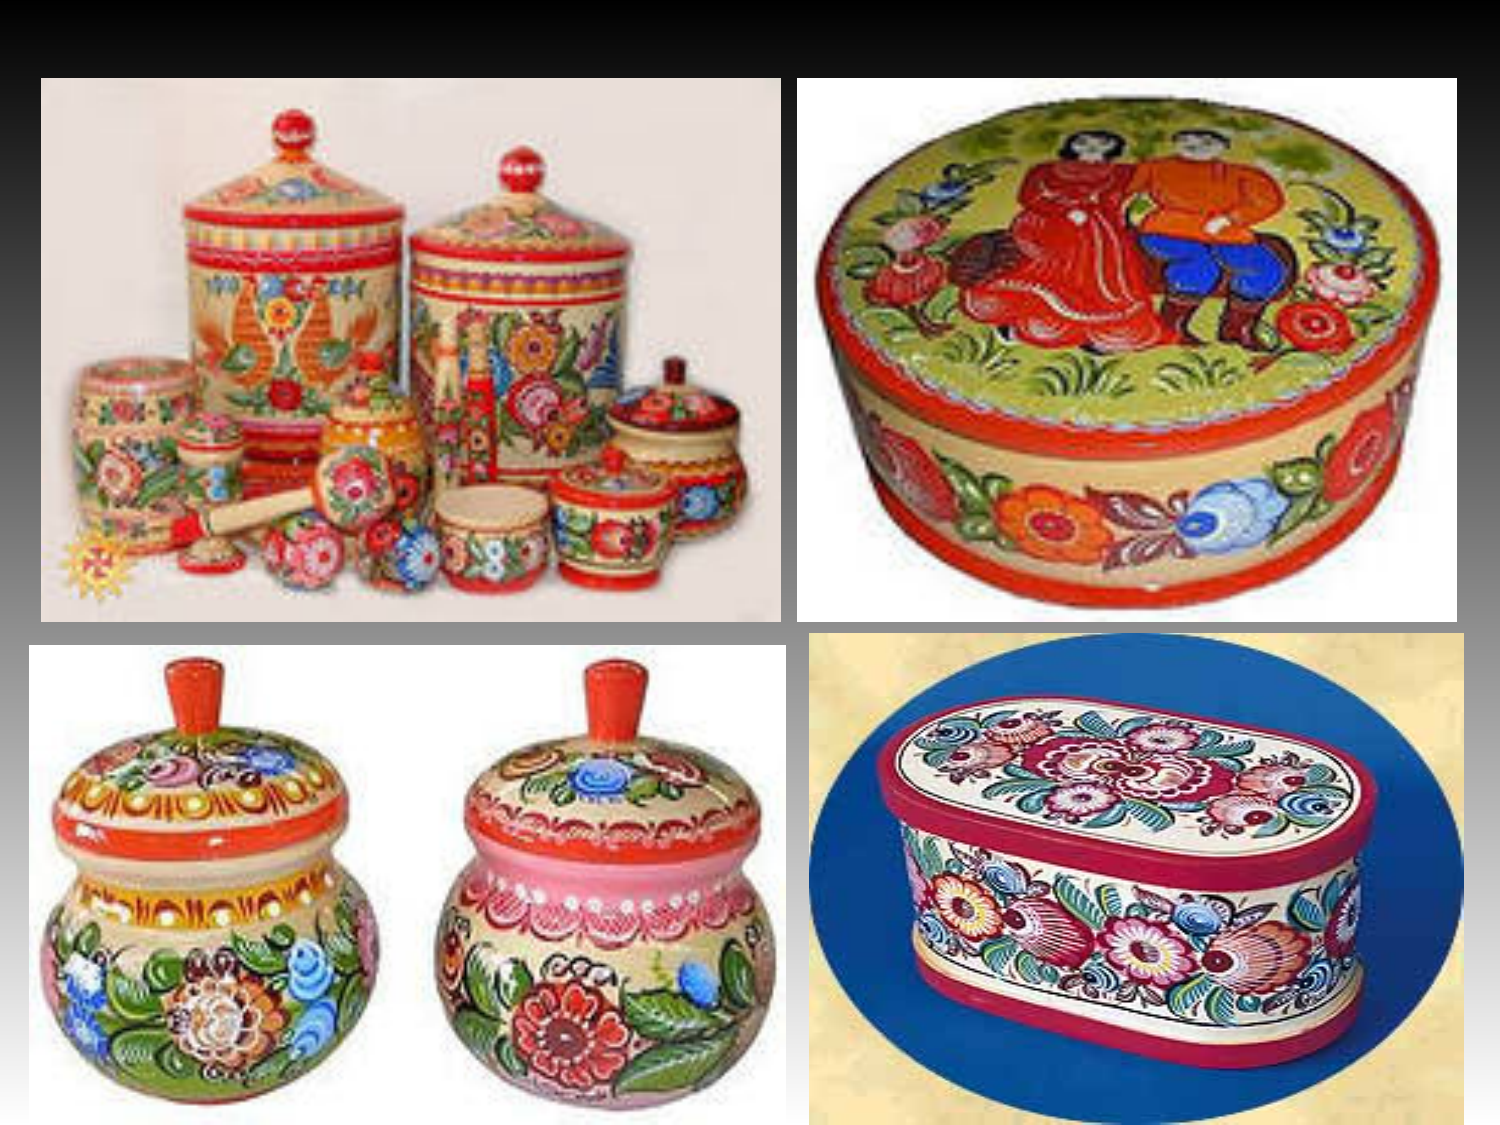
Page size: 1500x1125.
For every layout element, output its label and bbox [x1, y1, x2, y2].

picture [41, 78, 781, 622]
picture [29, 645, 786, 1125]
picture [797, 78, 1457, 622]
picture [809, 633, 1464, 1125]
